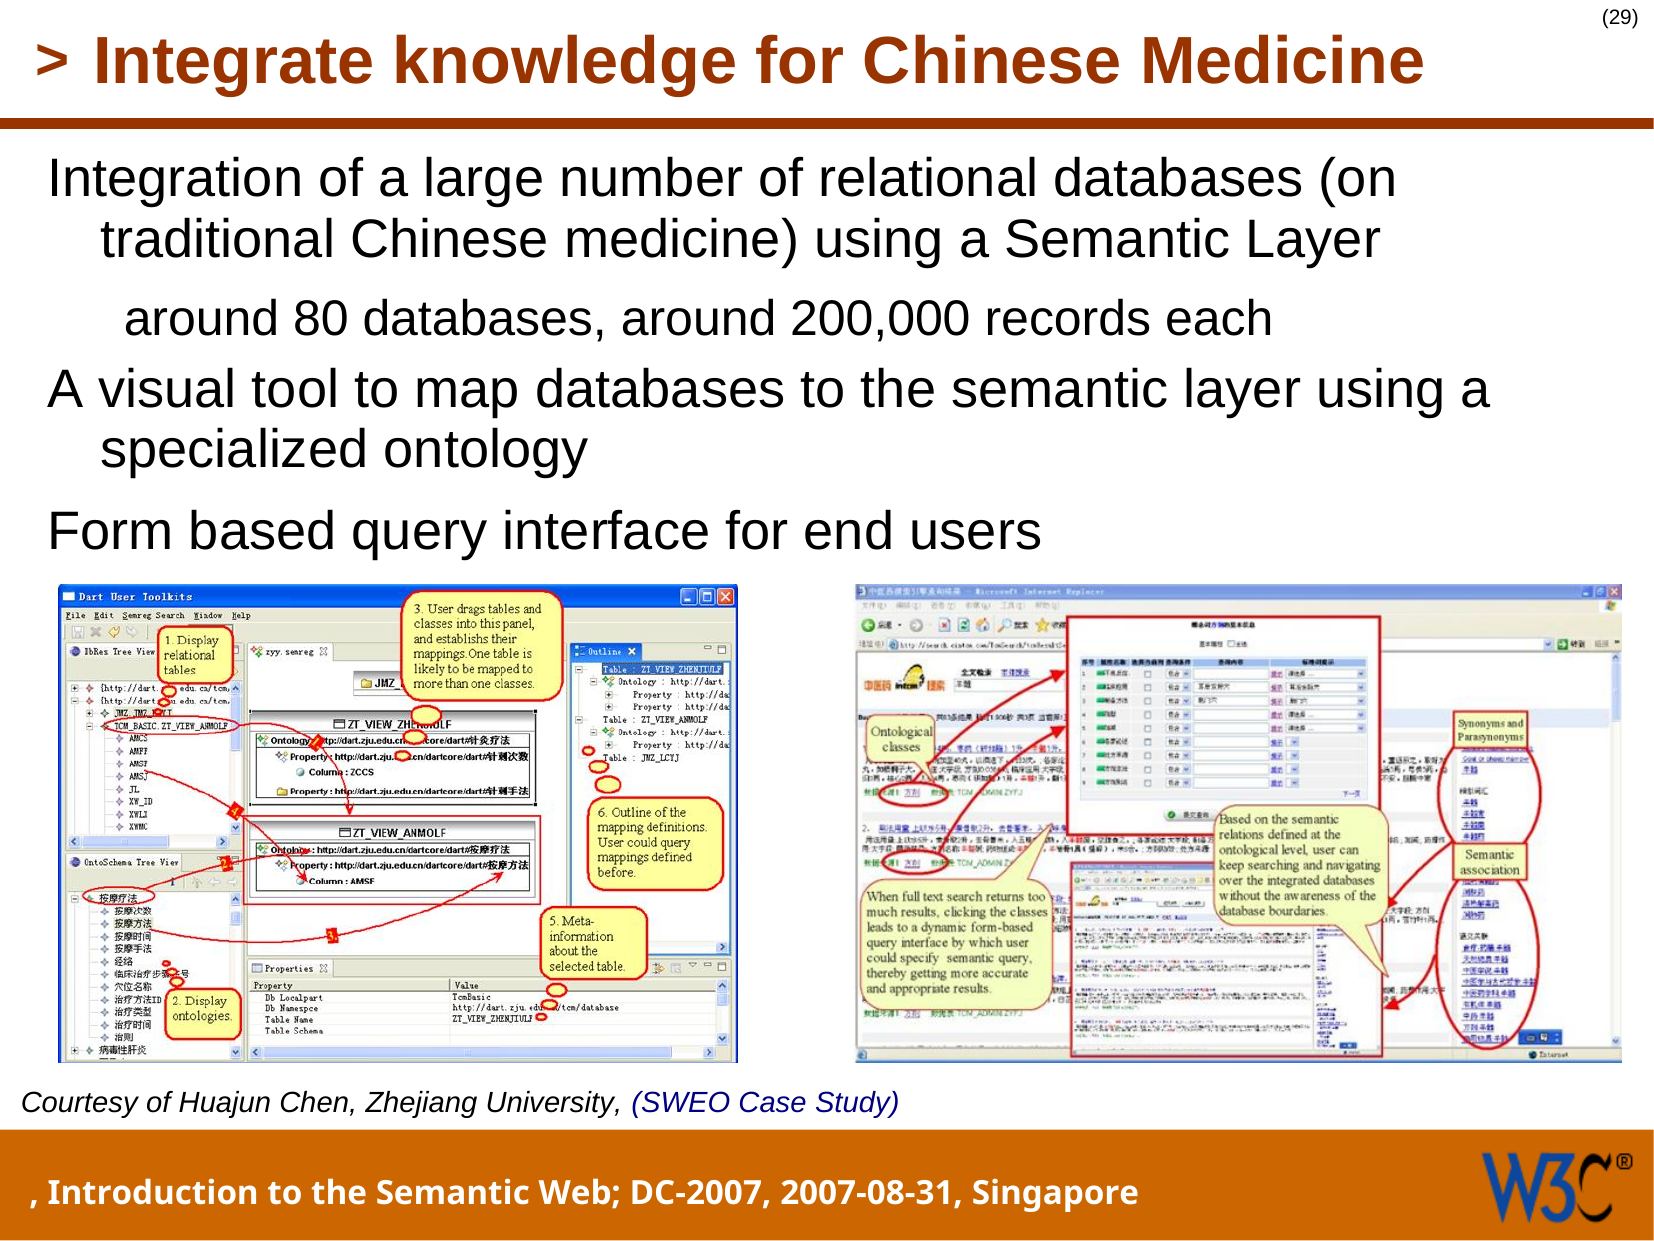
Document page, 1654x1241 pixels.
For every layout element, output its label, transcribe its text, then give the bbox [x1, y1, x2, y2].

list Integration of a large number of relational databases (on traditional Chinese medicine) using a Semantic Layer around 80 databases, around 200,000 records each A visual tool to map databases to the semantic layer using a specialized ontology Form based query interface for end users [29, 147, 1624, 1119]
picture [1477, 1149, 1639, 1228]
title Integrate knowledge for Chinese Medicine [93, 7, 1493, 111]
picture [853, 584, 1622, 1063]
picture [58, 584, 738, 1063]
text_box Courtesy of Huajun Chen, Zhejiang University, (SWEO Case Study) [6, 1080, 916, 1129]
